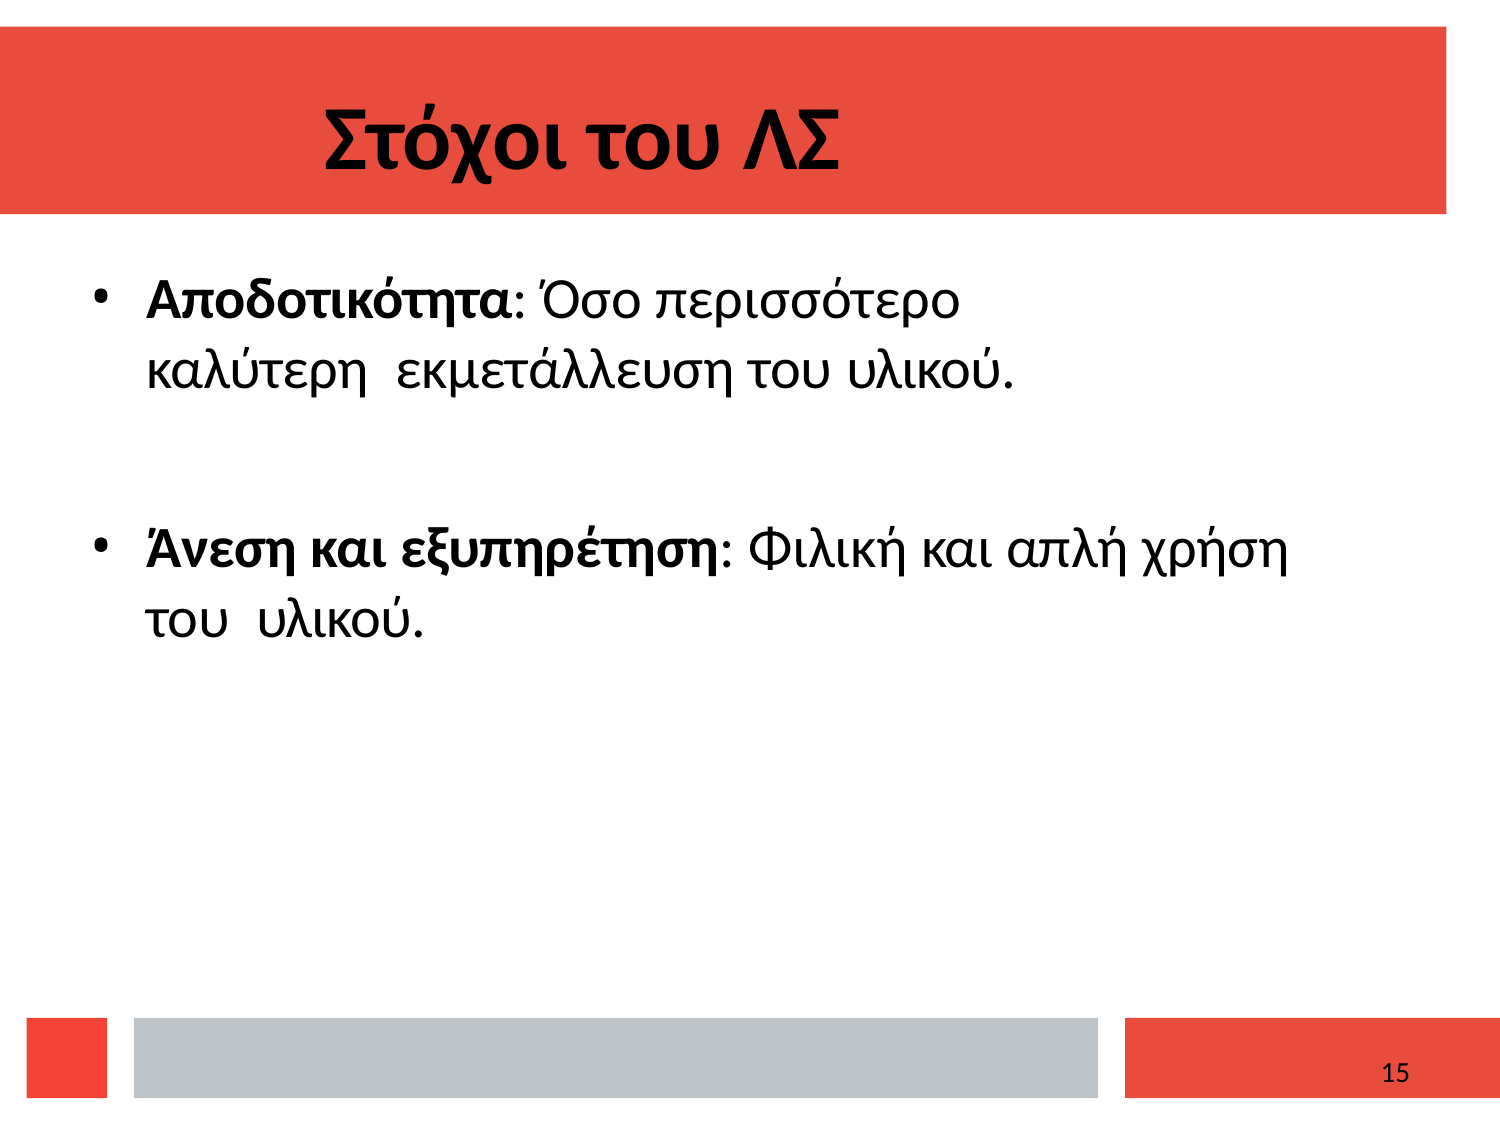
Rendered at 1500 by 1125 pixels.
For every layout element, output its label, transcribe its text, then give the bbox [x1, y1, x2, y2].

text_box Αποδοτικότητα: Όσο περισσότερο καλύτερη εκμετάλλευση του υλικού. Άνεση και εξυπηρέτηση: Φιλική και απλή χρήση του υλικού. [87, 235, 1345, 650]
slide_number <αριθμός> [1374, 1058, 1417, 1125]
title Στόχοι του ΛΣ [322, 75, 1178, 235]
